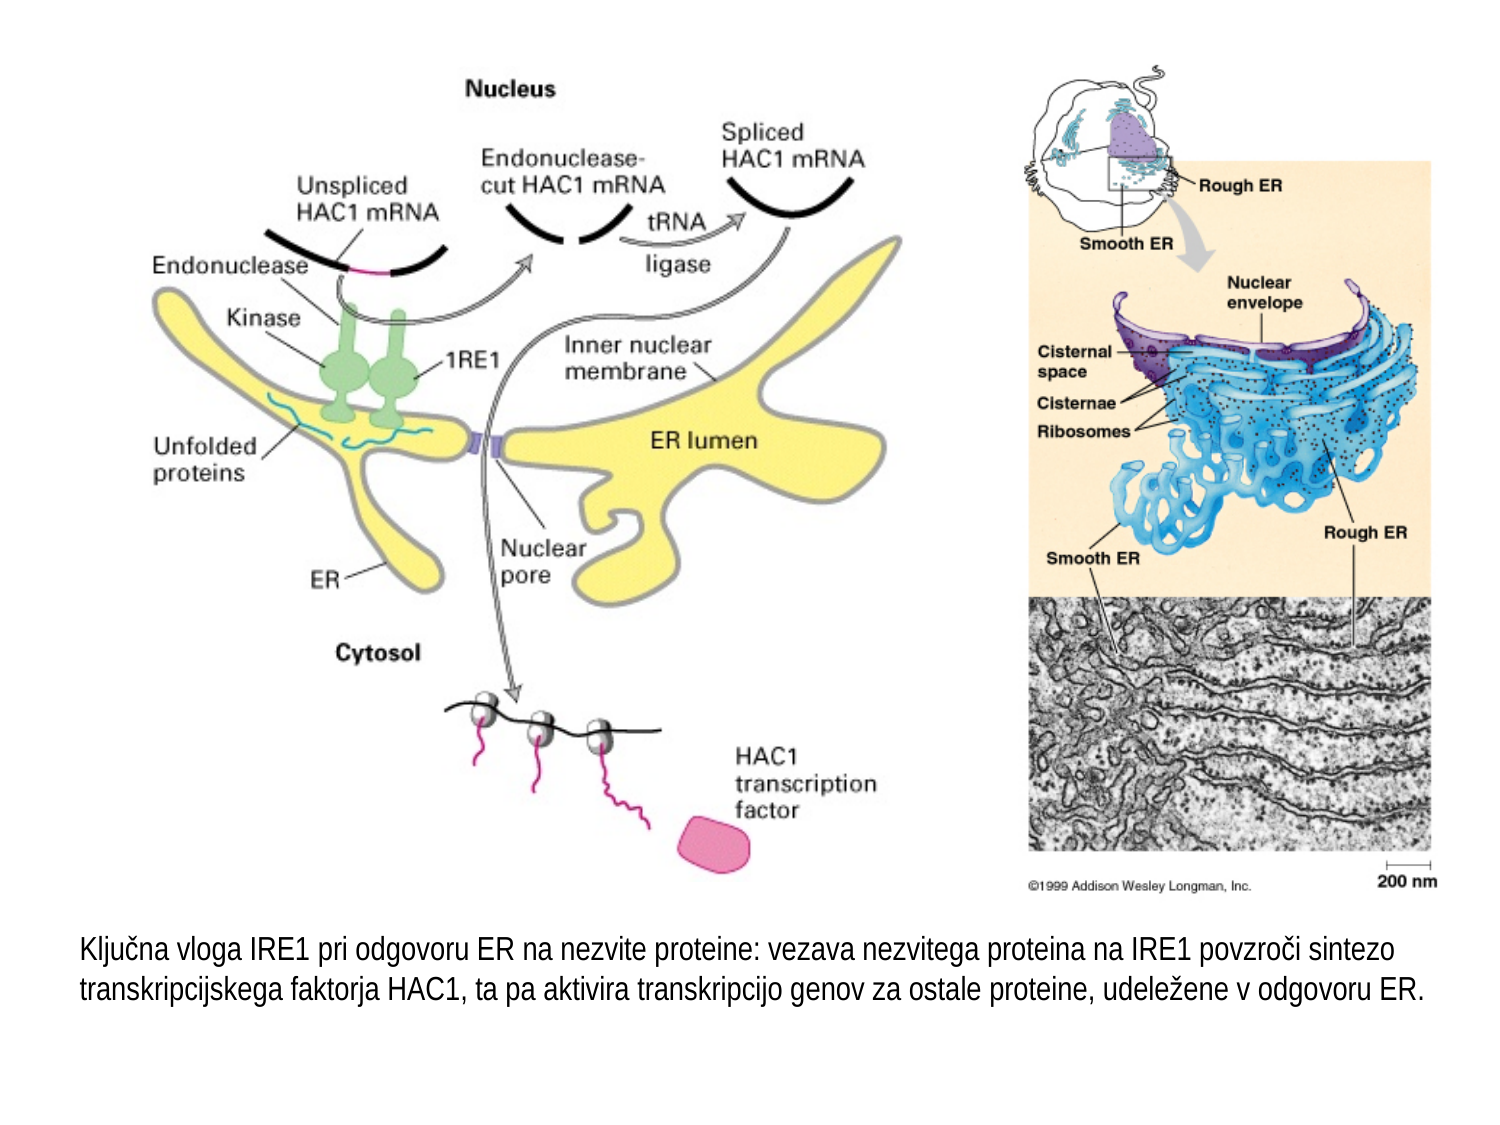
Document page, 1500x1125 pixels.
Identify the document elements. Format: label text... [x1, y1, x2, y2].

text_box Ključna vloga IRE1 pri odgovoru ER na nezvite proteine: vezava nezvitega proteina na IRE1 povzroči sintezo transkripcijskega faktorja HAC1, ta pa aktivira transkripcijo genov za ostale proteine, udeležene v odgovoru ER. [64, 919, 1459, 1015]
picture [1007, 42, 1459, 914]
picture [135, 66, 920, 882]
